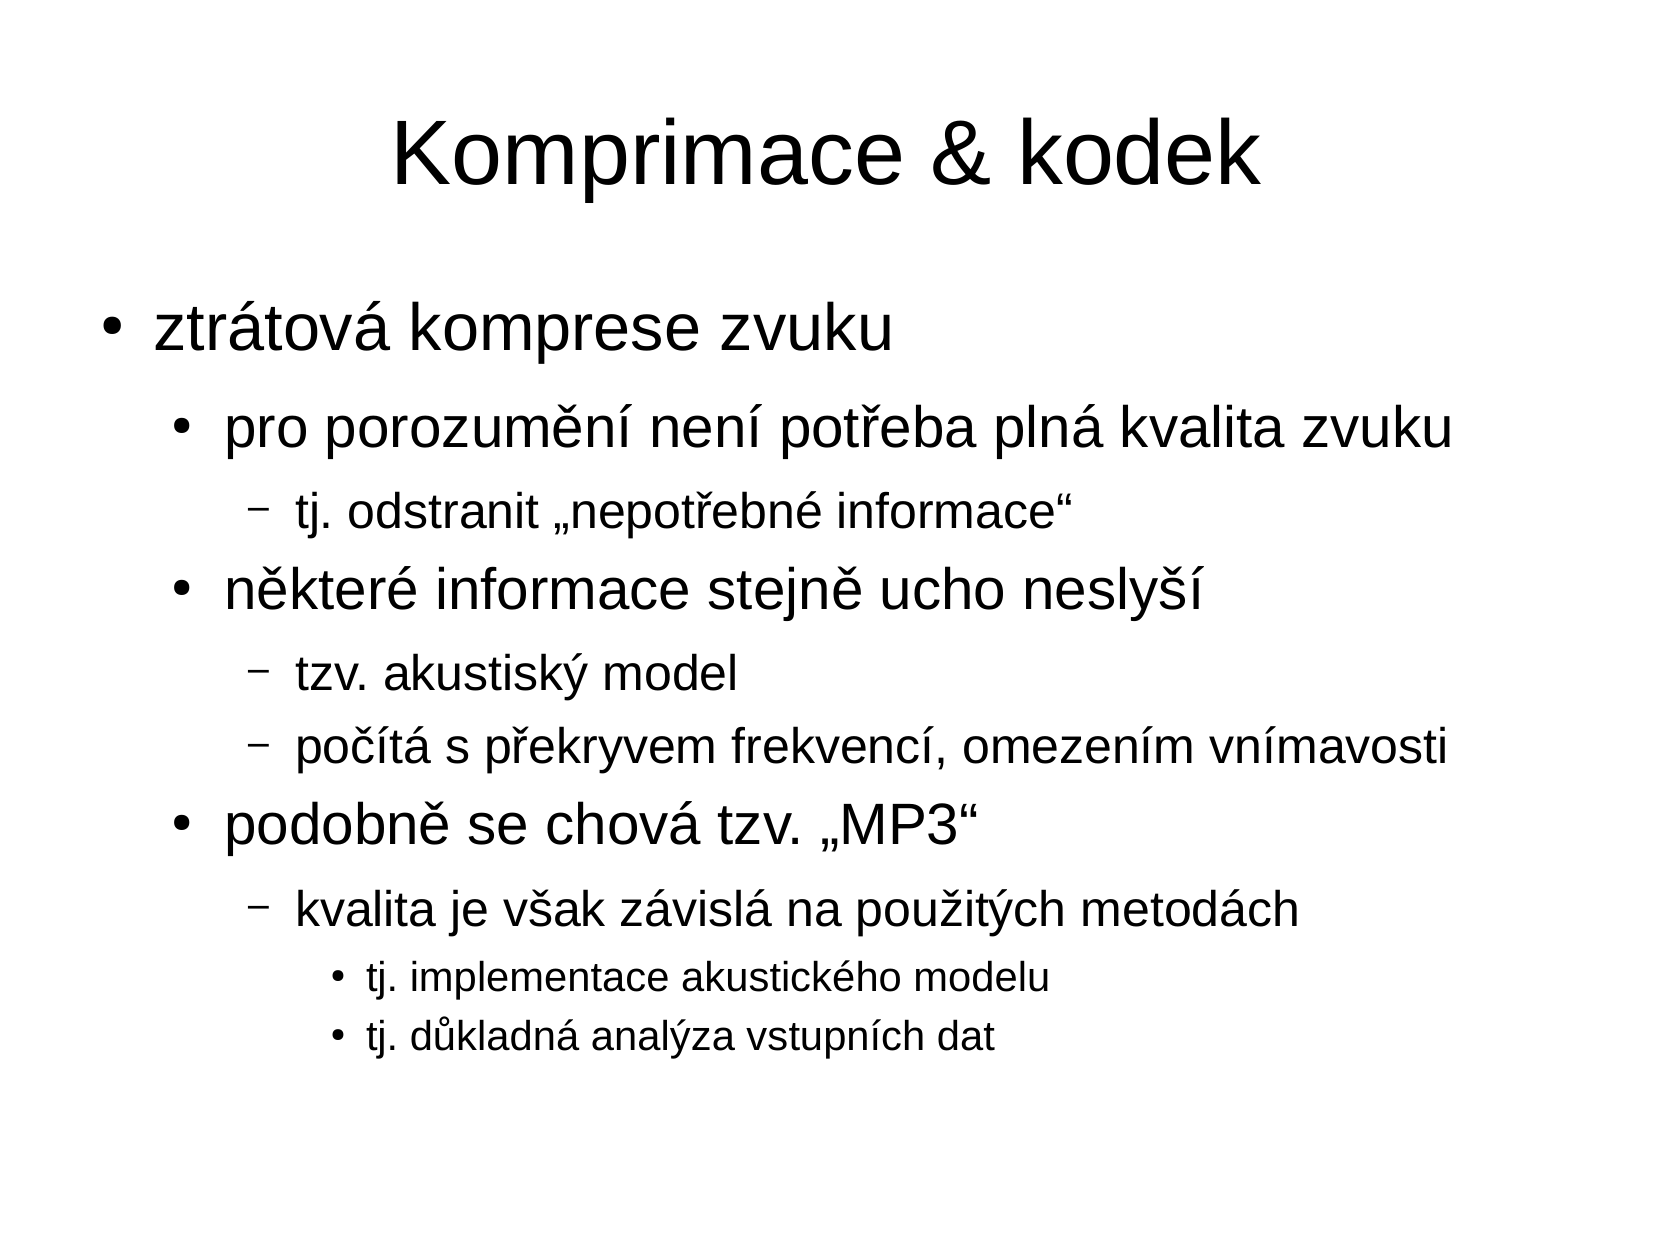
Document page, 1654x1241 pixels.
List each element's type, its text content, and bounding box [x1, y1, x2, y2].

list ztrátová komprese zvuku pro porozumění není potřeba plná kvalita zvuku tj. odstranit „nepotřebné informace“ některé informace stejně ucho neslyší tzv. akustiský model počítá s překryvem frekvencí, omezením vnímavosti podobně se chová tzv. „MP3“ kvalita je však závislá na použitých metodách tj. implementace akustického modelu tj. důkladná analýza vstupních dat [82, 290, 1571, 1182]
title Komprimace & kodek [82, 49, 1571, 257]
